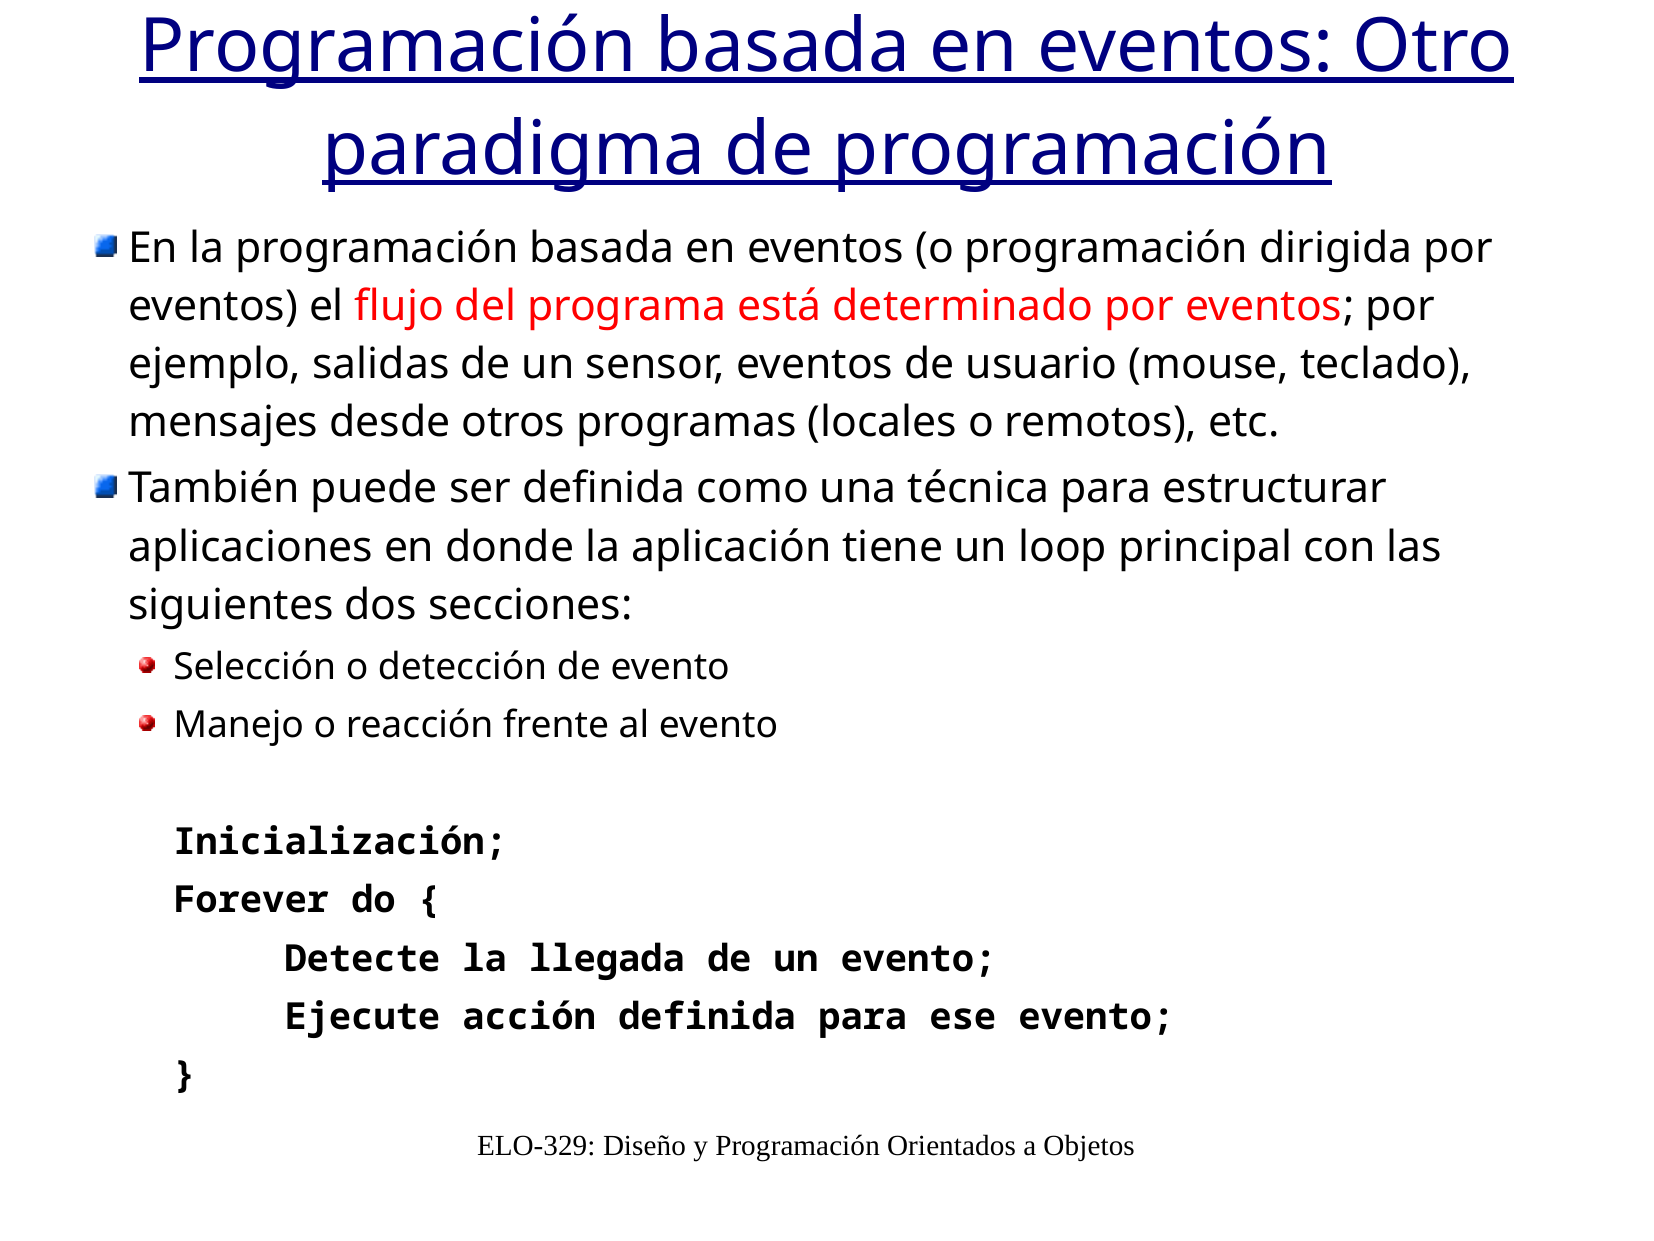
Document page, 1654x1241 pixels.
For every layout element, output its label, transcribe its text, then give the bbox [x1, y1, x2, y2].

list En la programación basada en eventos (o programación dirigida por eventos) el flujo del programa está determinado por eventos; por ejemplo, salidas de un sensor, eventos de usuario (mouse, teclado), mensajes desde otros programas (locales o remotos), etc. También puede ser definida como una técnica para estructurar aplicaciones en donde la aplicación tiene un loop principal con las siguientes dos secciones: Selección o detección de evento Manejo o reacción frente al evento Inicialización; Forever do { Detecte la llegada de un evento; Ejecute acción definida para ese evento; } [82, 216, 1571, 1173]
title Programación basada en eventos: Otro paradigma de programación [82, 11, 1571, 177]
